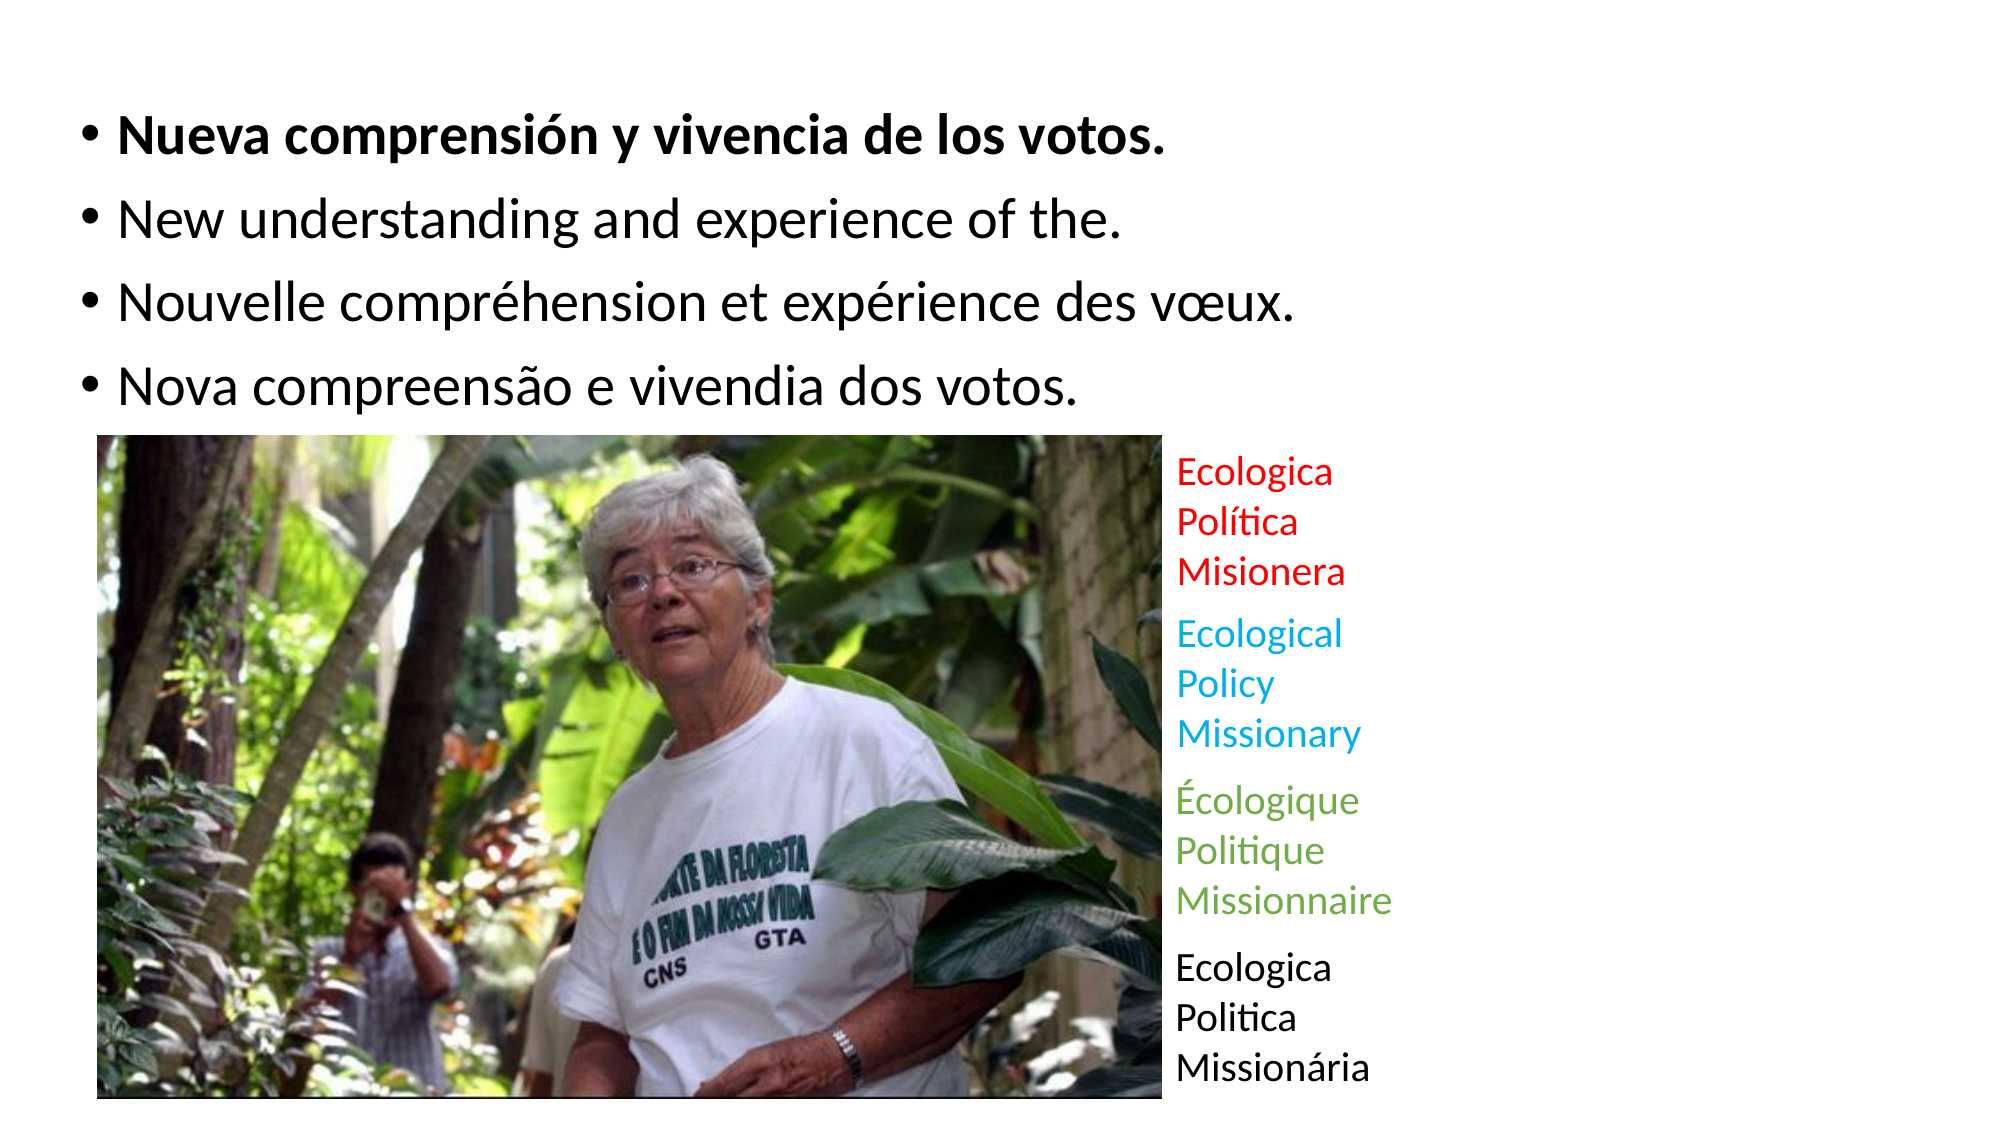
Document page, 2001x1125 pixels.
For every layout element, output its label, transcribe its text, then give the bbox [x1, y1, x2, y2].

text_box Ecological Policy Missionary [1161, 598, 1462, 766]
picture [97, 435, 1161, 1099]
text_box Écologique Politique Missionnaire [1160, 765, 1461, 932]
list Nueva comprensión y vivencia de los votos. New understanding and experience of the. Nouvelle compréhension et expérience des vœux. Nova compreensão e vivendia dos votos. [65, 96, 1791, 811]
text_box Ecologica Política Misionera [1161, 435, 1462, 598]
text_box Ecologica Politica Missionária [1160, 932, 1461, 1099]
